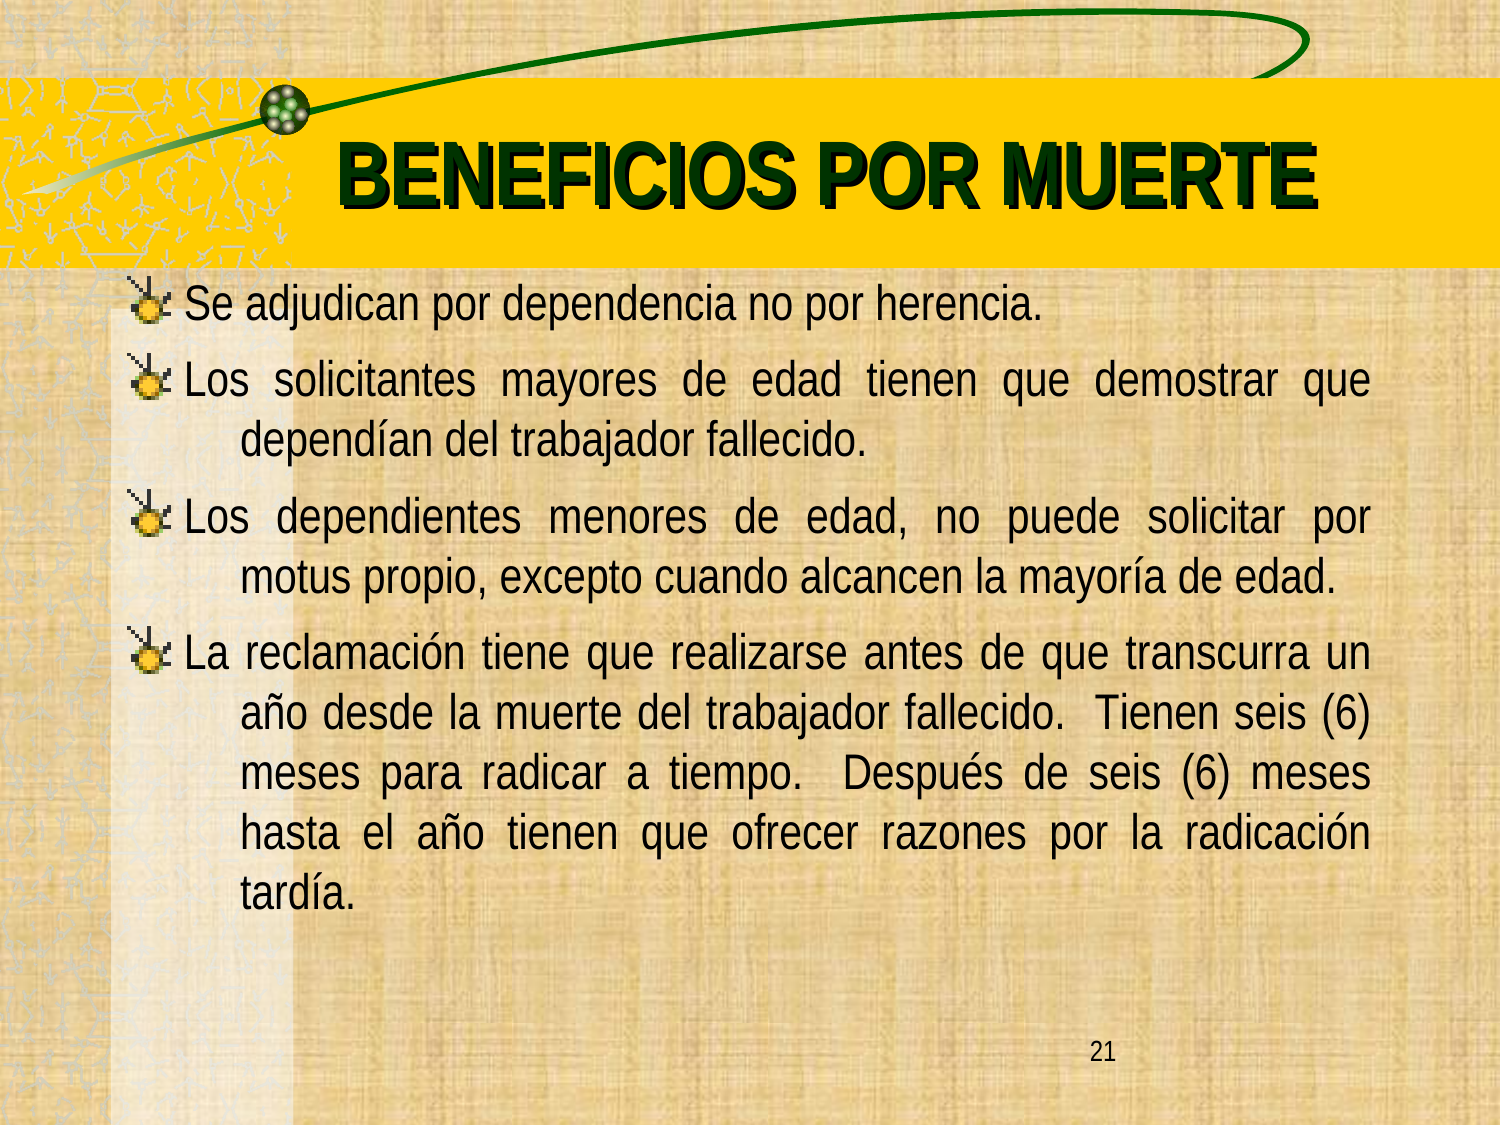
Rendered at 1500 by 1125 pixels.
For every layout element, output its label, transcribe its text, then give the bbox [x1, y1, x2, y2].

text_box [1074, 1025, 1388, 1101]
list Se adjudican por dependencia no por herencia. Los solicitantes mayores de edad tienen que demostrar que dependían del trabajador fallecido. Los dependientes menores de edad, no puede solicitar por motus propio, excepto cuando alcancen la mayoría de edad. La reclamación tiene que realizarse antes de que transcurra un año desde la muerte del trabajador fallecido. Tienen seis (6) meses para radicar a tiempo. Después de seis (6) meses hasta el año tienen que ofrecer razones por la radicación tardía. [112, 262, 1388, 1000]
title BENEFICIOS POR MUERTE [189, 75, 1465, 263]
